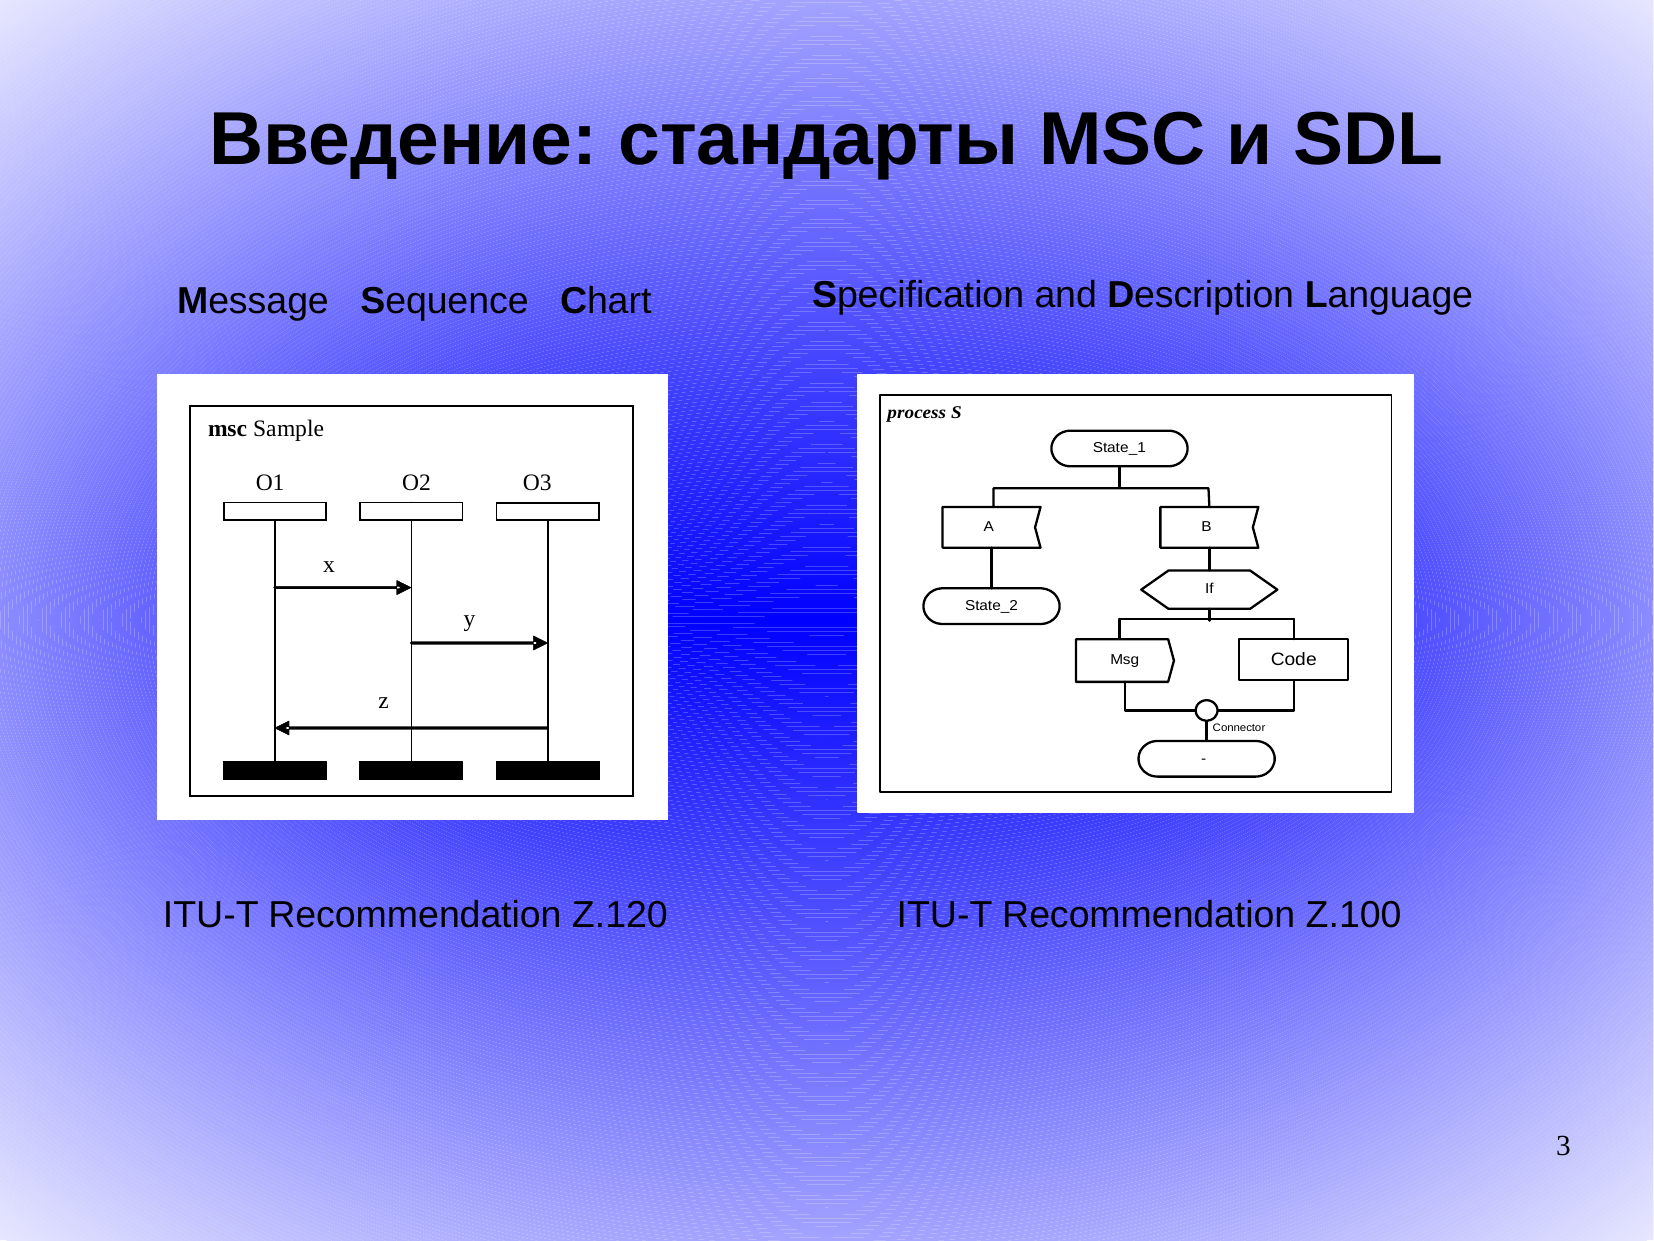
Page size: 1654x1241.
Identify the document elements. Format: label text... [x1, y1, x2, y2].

text_box Message Sequence Chart [177, 279, 659, 322]
text_box ITU-T Recommendation Z.120 [148, 885, 683, 944]
text_box Введение: стандарты MSC и SDL [151, 89, 1502, 189]
picture [147, 372, 1417, 835]
text_box ITU-T Recommendation Z.100 [881, 885, 1417, 944]
text_box Specification and Description Language [797, 265, 1488, 324]
